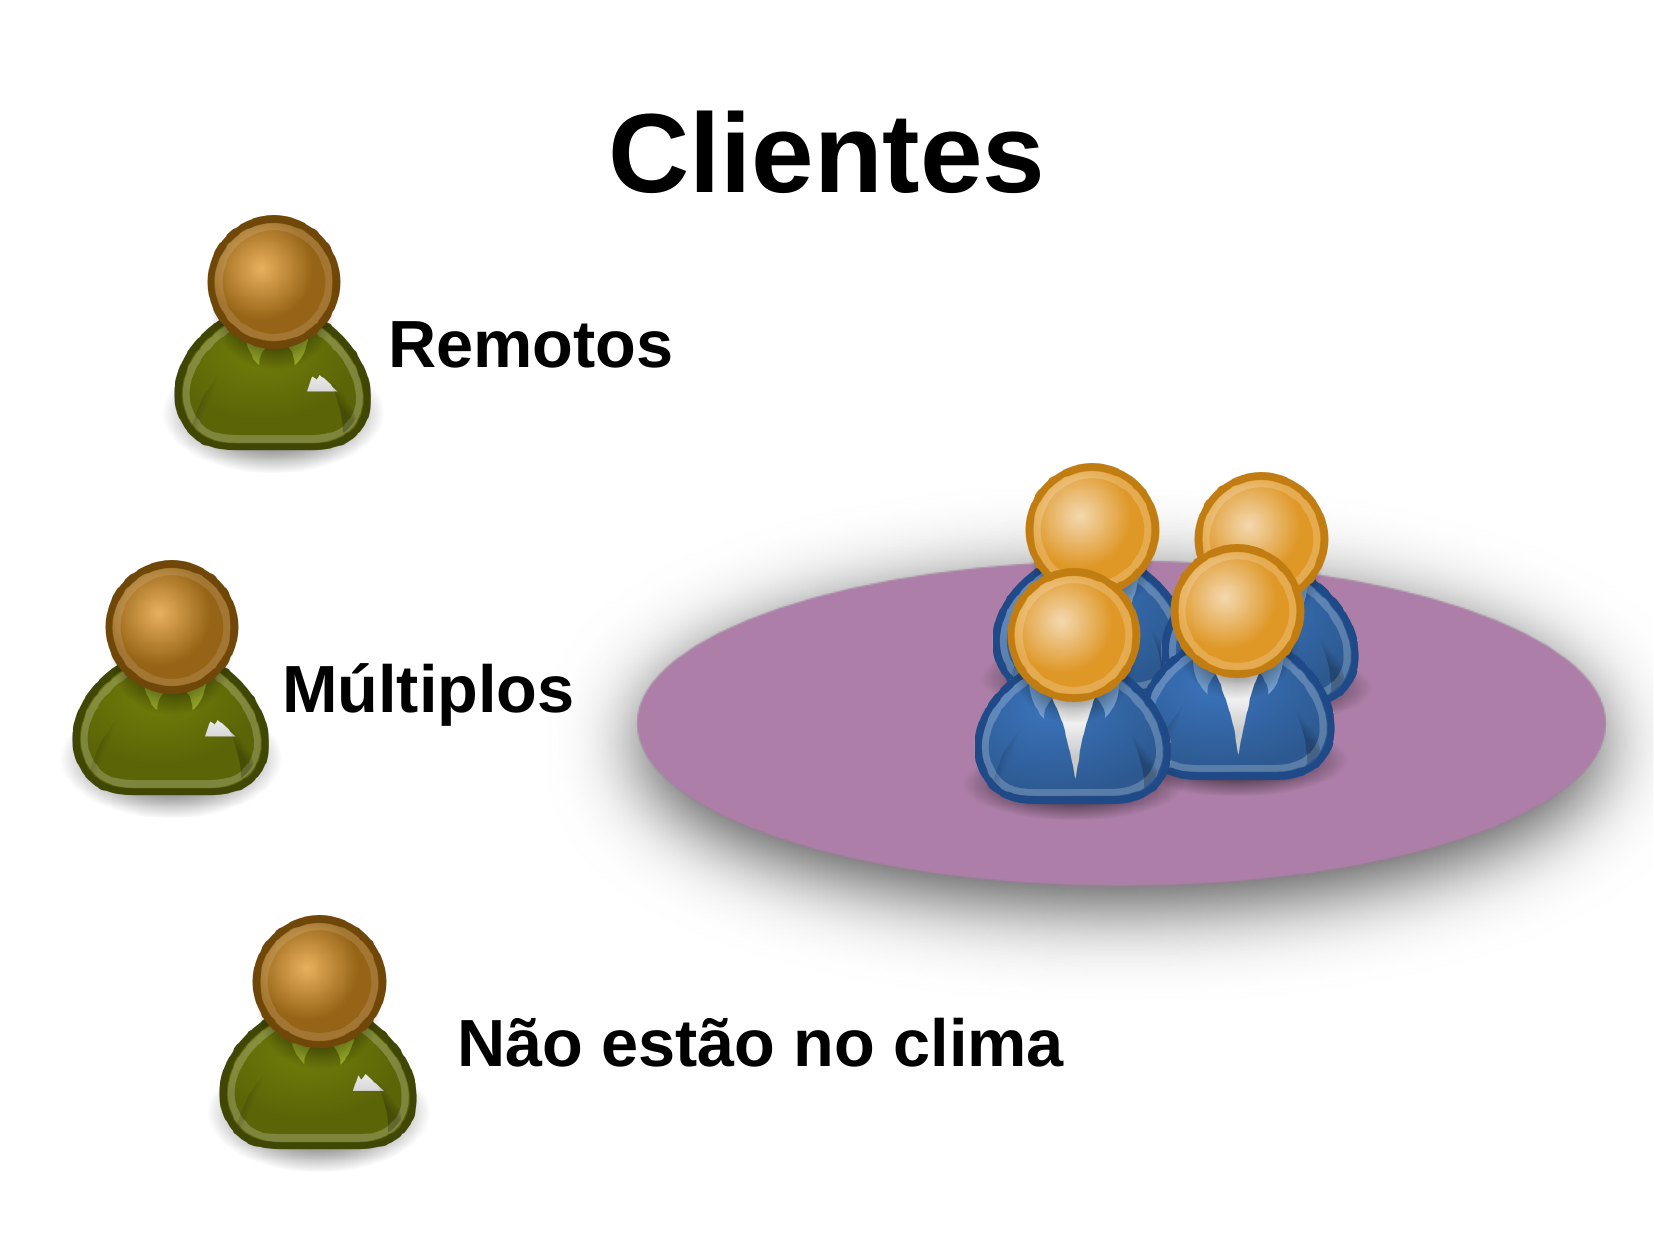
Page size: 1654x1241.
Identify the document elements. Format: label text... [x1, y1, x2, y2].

title Clientes [82, 49, 1571, 257]
picture [206, 915, 430, 1172]
picture [161, 215, 384, 473]
picture [59, 560, 282, 818]
picture [477, 463, 1654, 1004]
